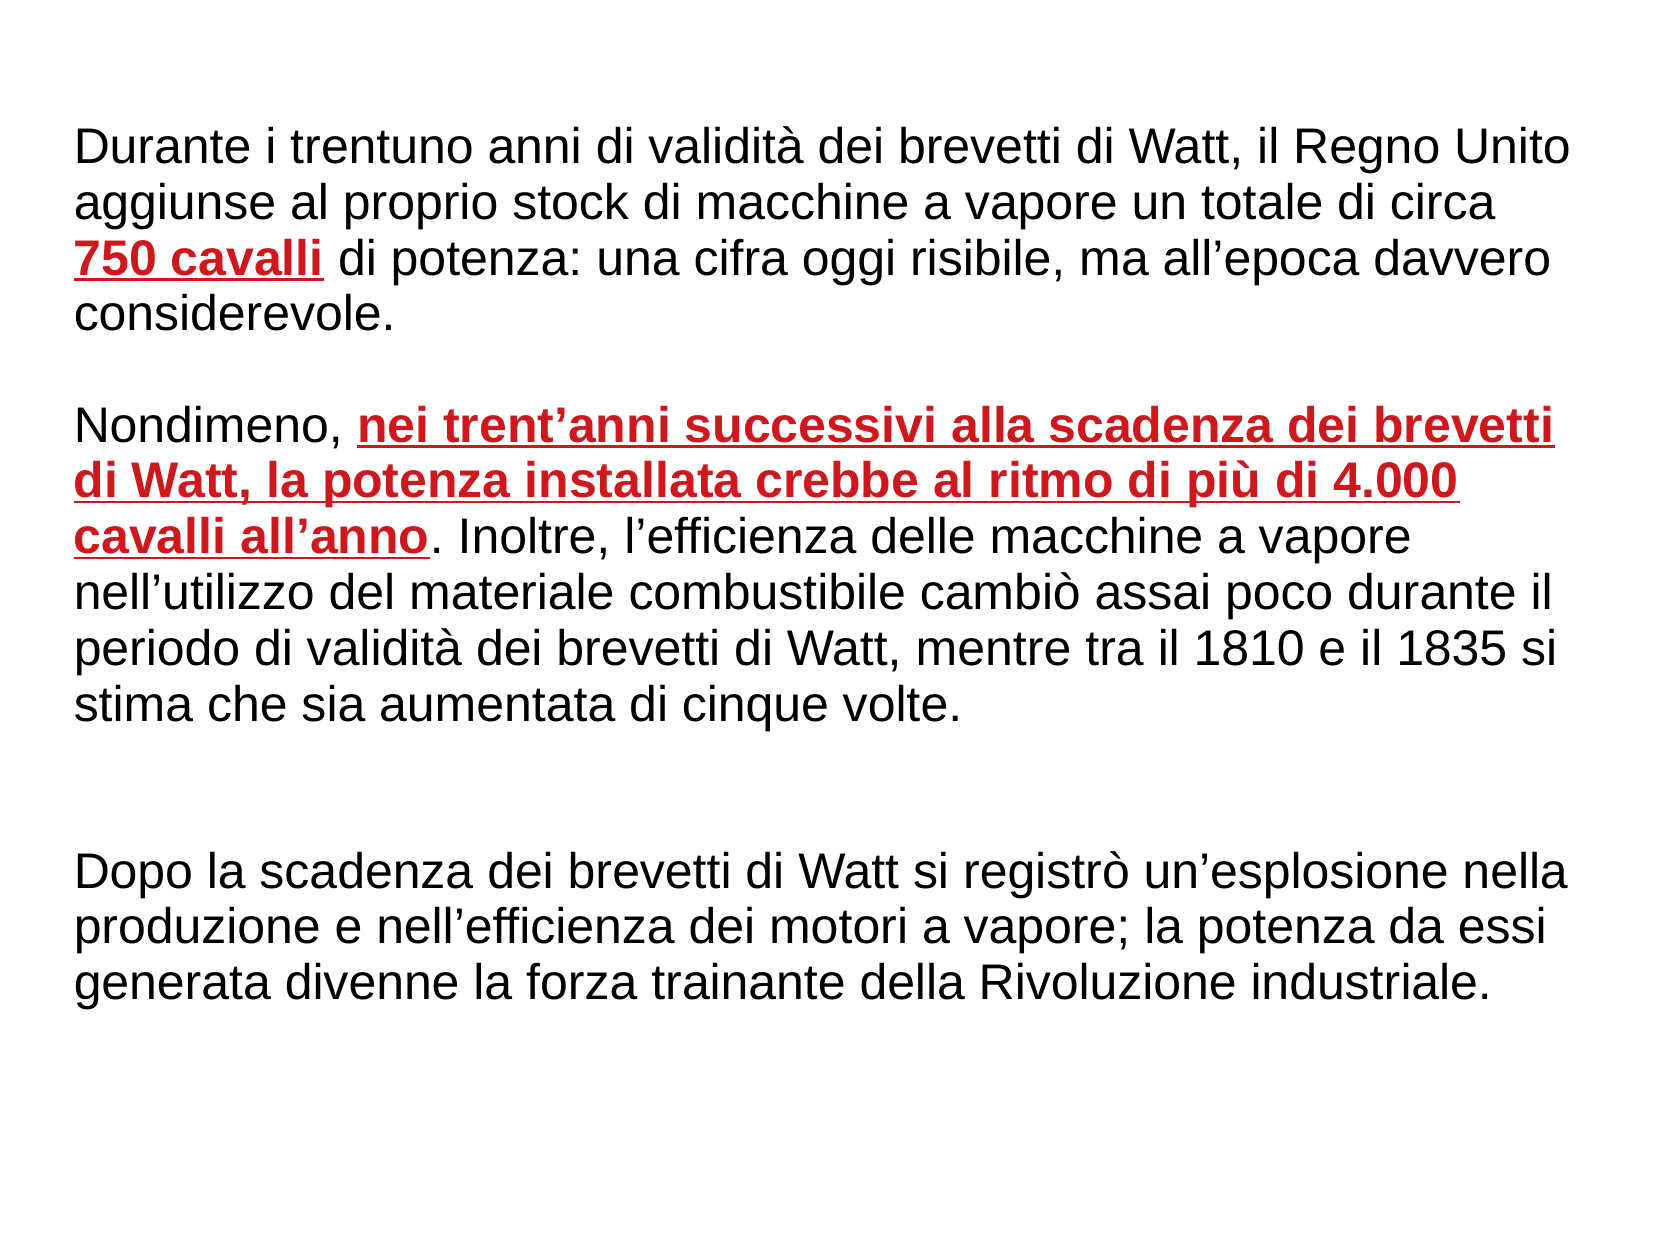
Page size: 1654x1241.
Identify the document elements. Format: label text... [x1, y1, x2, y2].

text_box Durante i trentuno anni di validità dei brevetti di Watt, il Regno Unito aggiunse al proprio stock di macchine a vapore un totale di circa 750 cavalli di potenza: una cifra oggi risibile, ma all’epoca davvero considerevole. Nondimeno, nei trent’anni successivi alla scadenza dei brevetti di Watt, la potenza installata crebbe al ritmo di più di 4.000 cavalli all’anno. Inoltre, l’efficienza delle macchine a vapore nell’utilizzo del materiale combustibile cambiò assai poco durante il periodo di validità dei brevetti di Watt, mentre tra il 1810 e il 1835 si stima che sia aumentata di cinque volte. Dopo la scadenza dei brevetti di Watt si registrò un’esplosione nella produzione e nell’efficienza dei motori a vapore; la potenza da essi generata divenne la forza trainante della Rivoluzione industriale. [59, 110, 1607, 1018]
